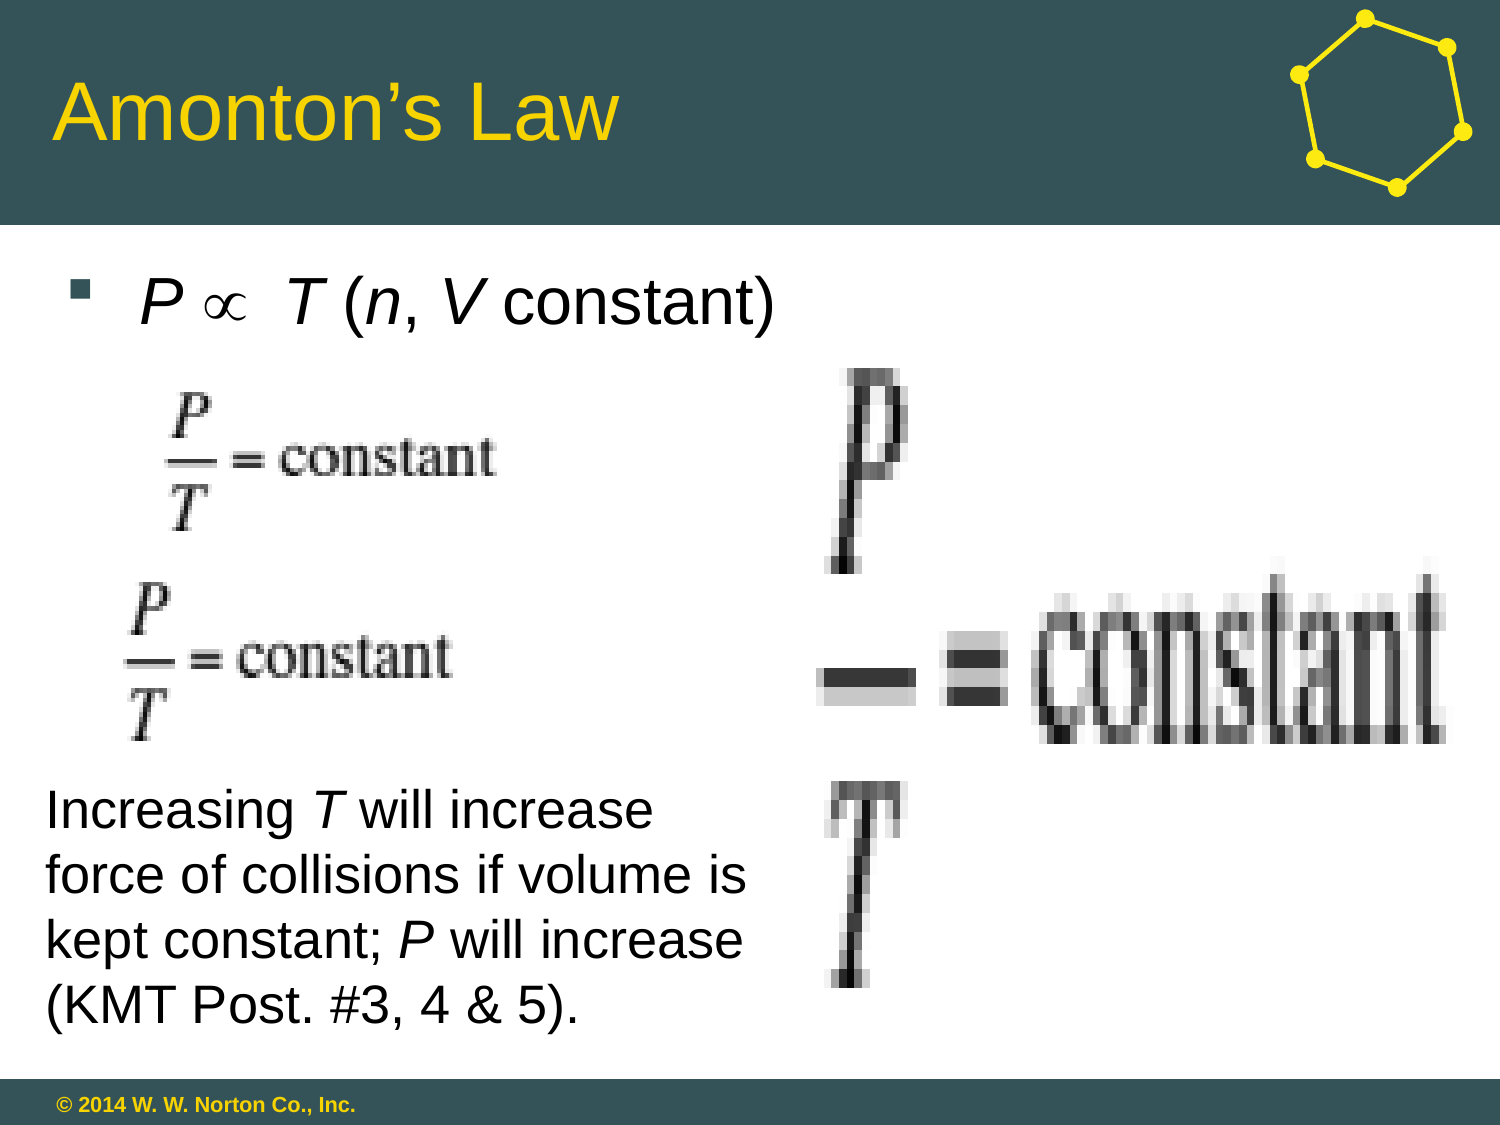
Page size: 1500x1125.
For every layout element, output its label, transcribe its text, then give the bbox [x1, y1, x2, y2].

chart [156, 371, 502, 537]
chart [801, 275, 1455, 1010]
text_box Increasing T will increase force of collisions if volume is kept constant; P will increase (KMT Post. #3, 4 & 5). [0, 767, 806, 1043]
list P  T (n, V constant) [50, 249, 800, 613]
chart [115, 558, 458, 747]
title Amonton’s Law [37, 19, 1118, 195]
